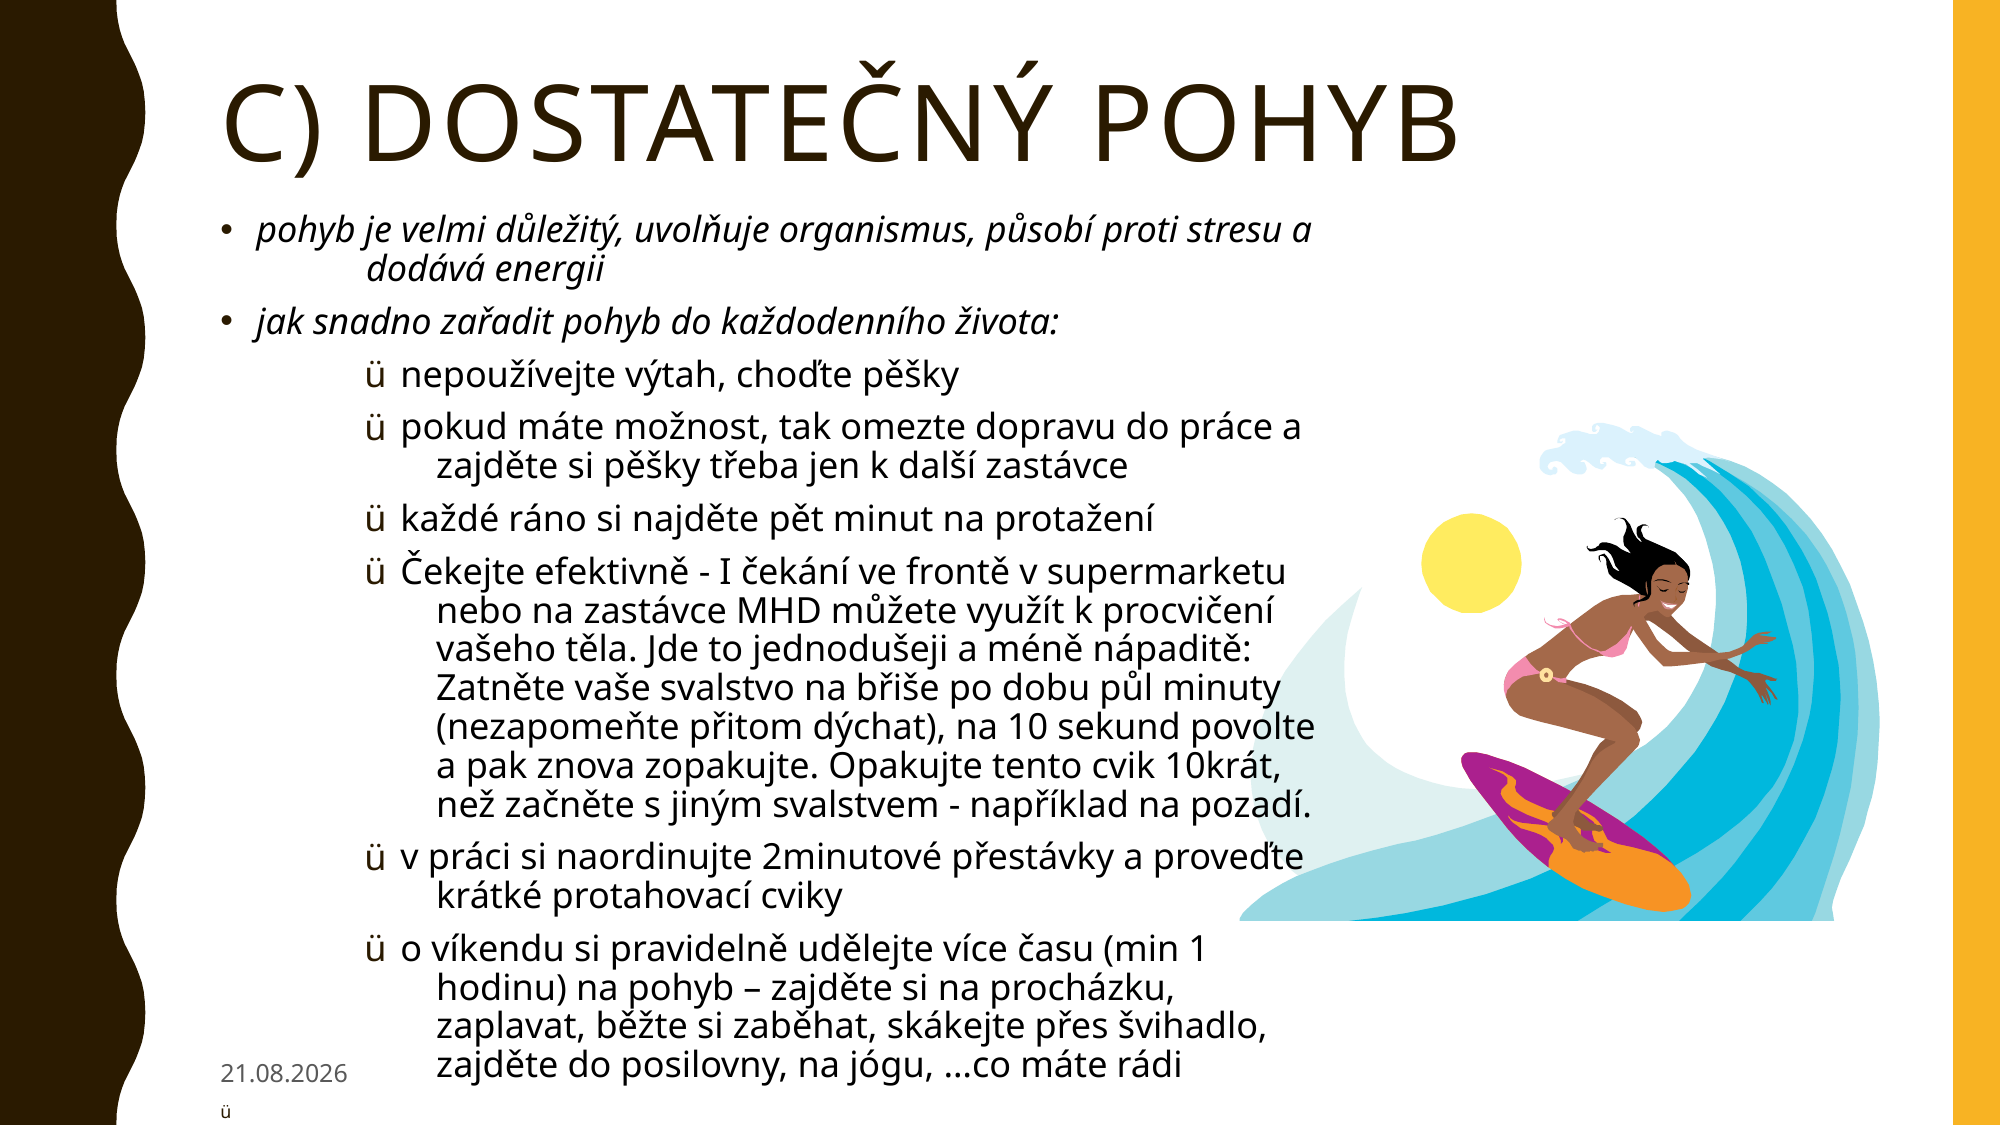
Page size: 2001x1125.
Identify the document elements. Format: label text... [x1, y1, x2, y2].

title C) Dostatečný pohyb [205, 62, 1876, 308]
list pohyb je velmi důležitý, uvolňuje organismus, působí proti stresu a dodává energii jak snadno zařadit pohyb do každodenního života: nepoužívejte výtah, choďte pěšky pokud máte možnost, tak omezte dopravu do práce a zajděte si pěšky třeba jen k další zastávce každé ráno si najděte pět minut na protažení Čekejte efektivně - I čekání ve frontě v supermarketu nebo na zastávce MHD můžete využít k procvičení vašeho těla. Jde to jednodušeji a méně nápaditě: Zatněte vaše svalstvo na břiše po dobu půl minuty (nezapomeňte přitom dýchat), na 10 sekund povolte a pak znova zopakujte. Opakujte tento cvik 10krát, než začněte s jiným svalstvem - například na pozadí. v práci si naordinujte 2minutové přestávky a proveďte krátké protahovací cviky o víkendu si pravidelně udělejte více času (min 1 hodinu) na pohyb – zajděte si na procházku, zaplavat, běžte si zaběhat, skákejte přes švihadlo, zajděte do posilovny, na jógu, …co máte rádi [205, 204, 1344, 1104]
picture [1344, 422, 1880, 921]
text_box 15.05.2020 [205, 1045, 588, 1104]
